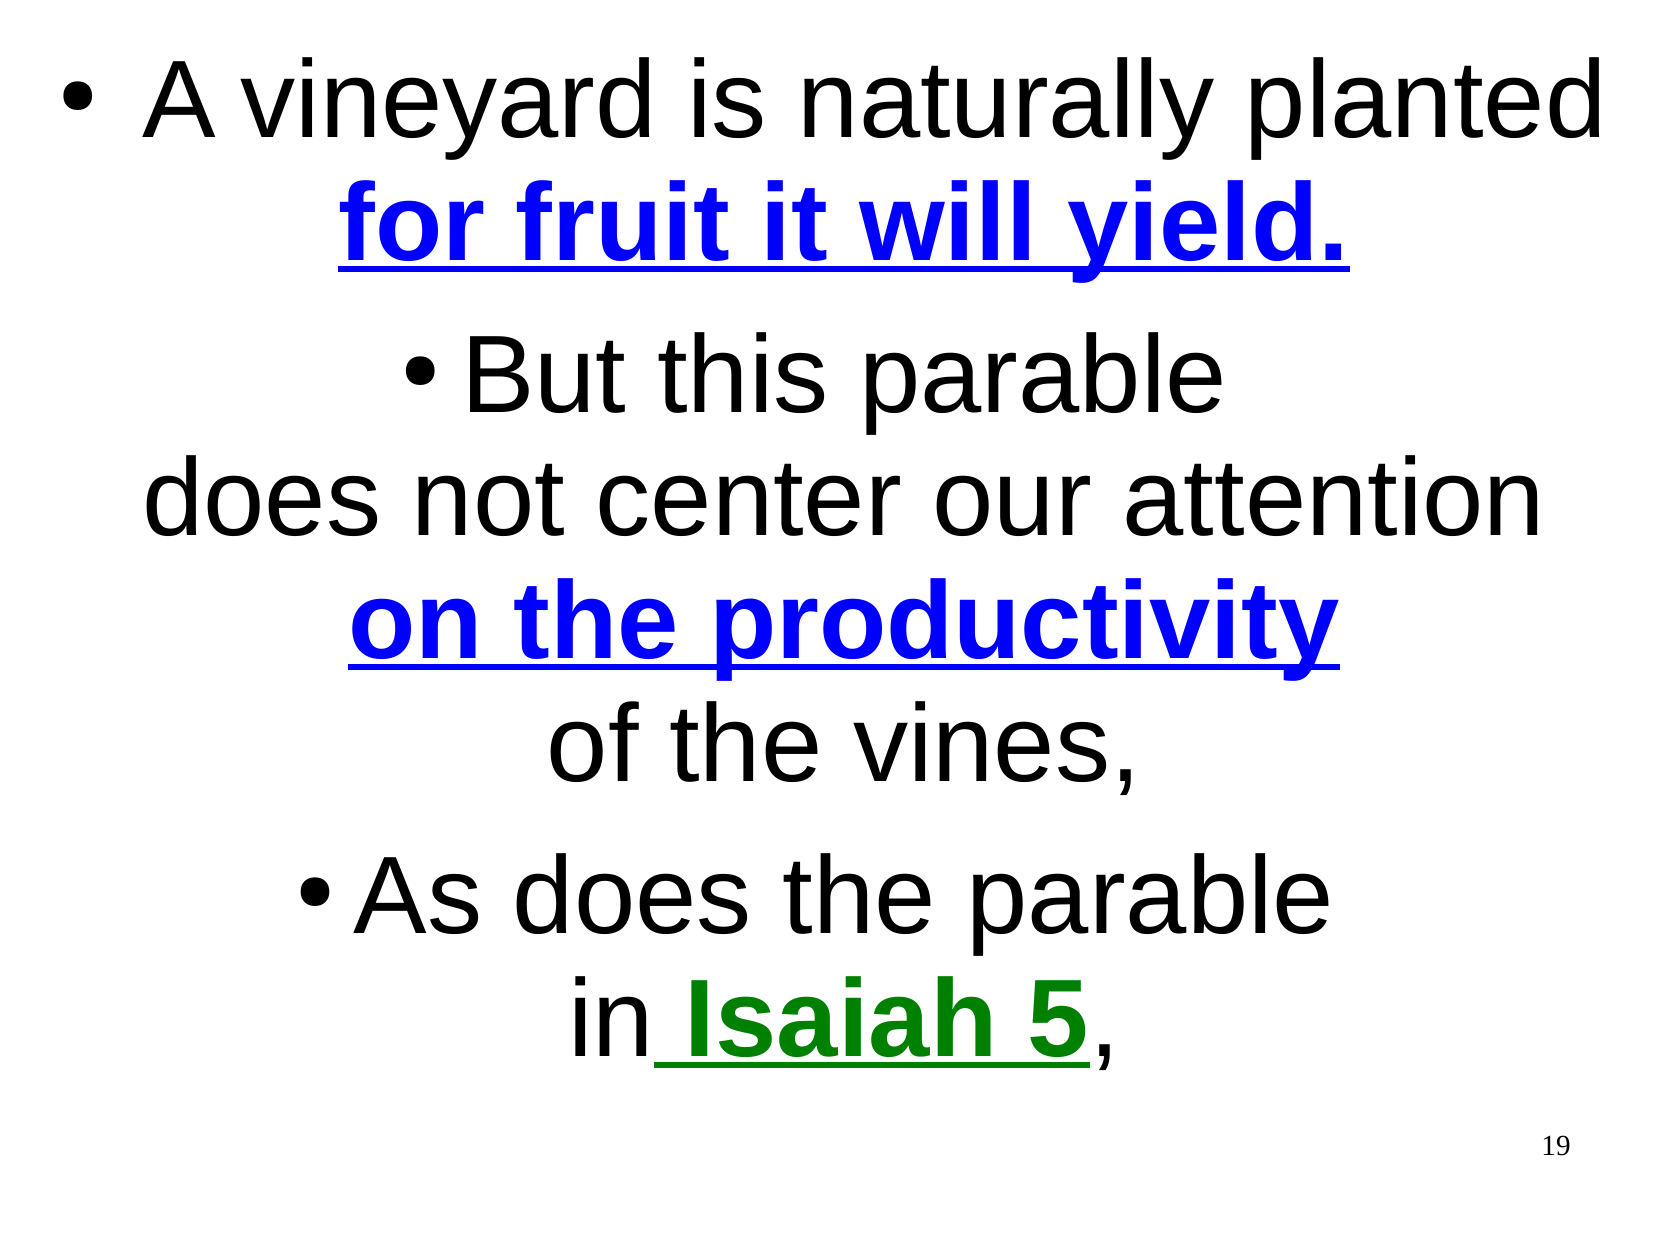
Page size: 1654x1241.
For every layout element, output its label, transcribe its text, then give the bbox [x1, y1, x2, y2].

list A vineyard is naturally planted for fruit it will yield. But this parable does not center our attention on the productivity of the vines, As does the parable in Isaiah 5, [37, 37, 1613, 1201]
